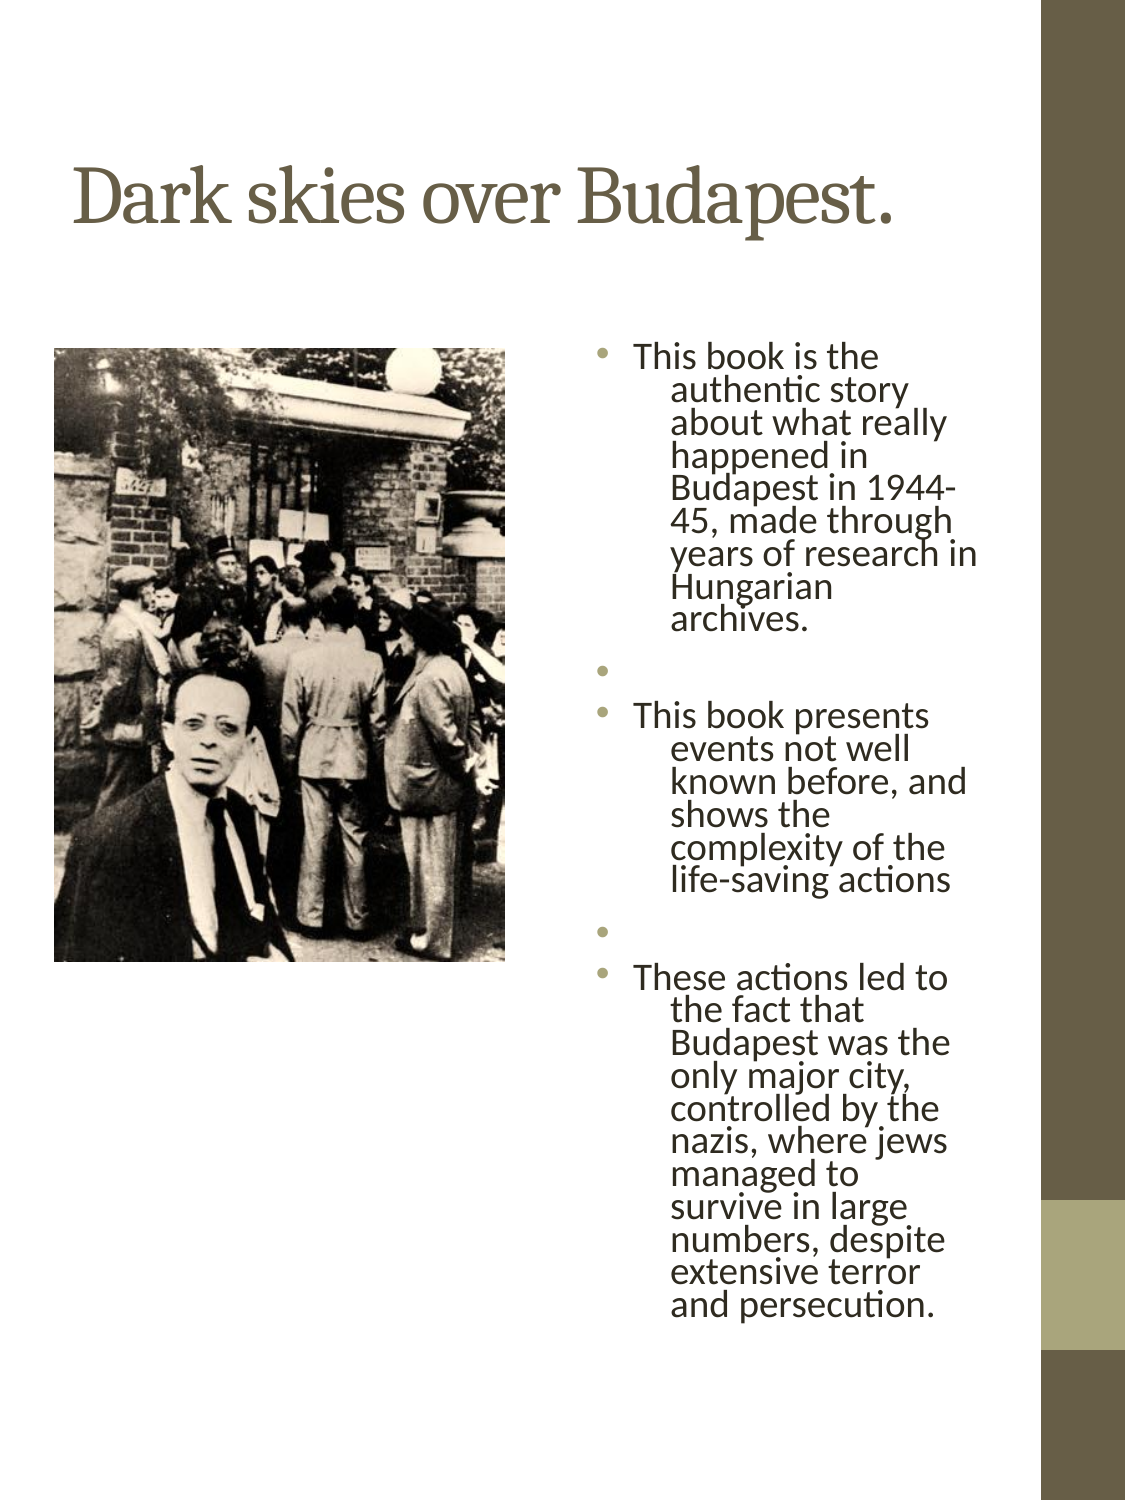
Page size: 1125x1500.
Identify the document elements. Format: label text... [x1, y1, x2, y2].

title Dark skies over Budapest. [56, 60, 994, 311]
list This book is the authentic story about what really happened in Budapest in 1944-45, made through years of research in Hungarian archives. This book presents events not well known before, and shows the complexity of the life-saving actions These actions led to the fact that Budapest was the only major city, controlled by the nazis, where jews managed to survive in large numbers, despite extensive terror and persecution. [543, 336, 994, 1341]
picture [54, 348, 505, 962]
